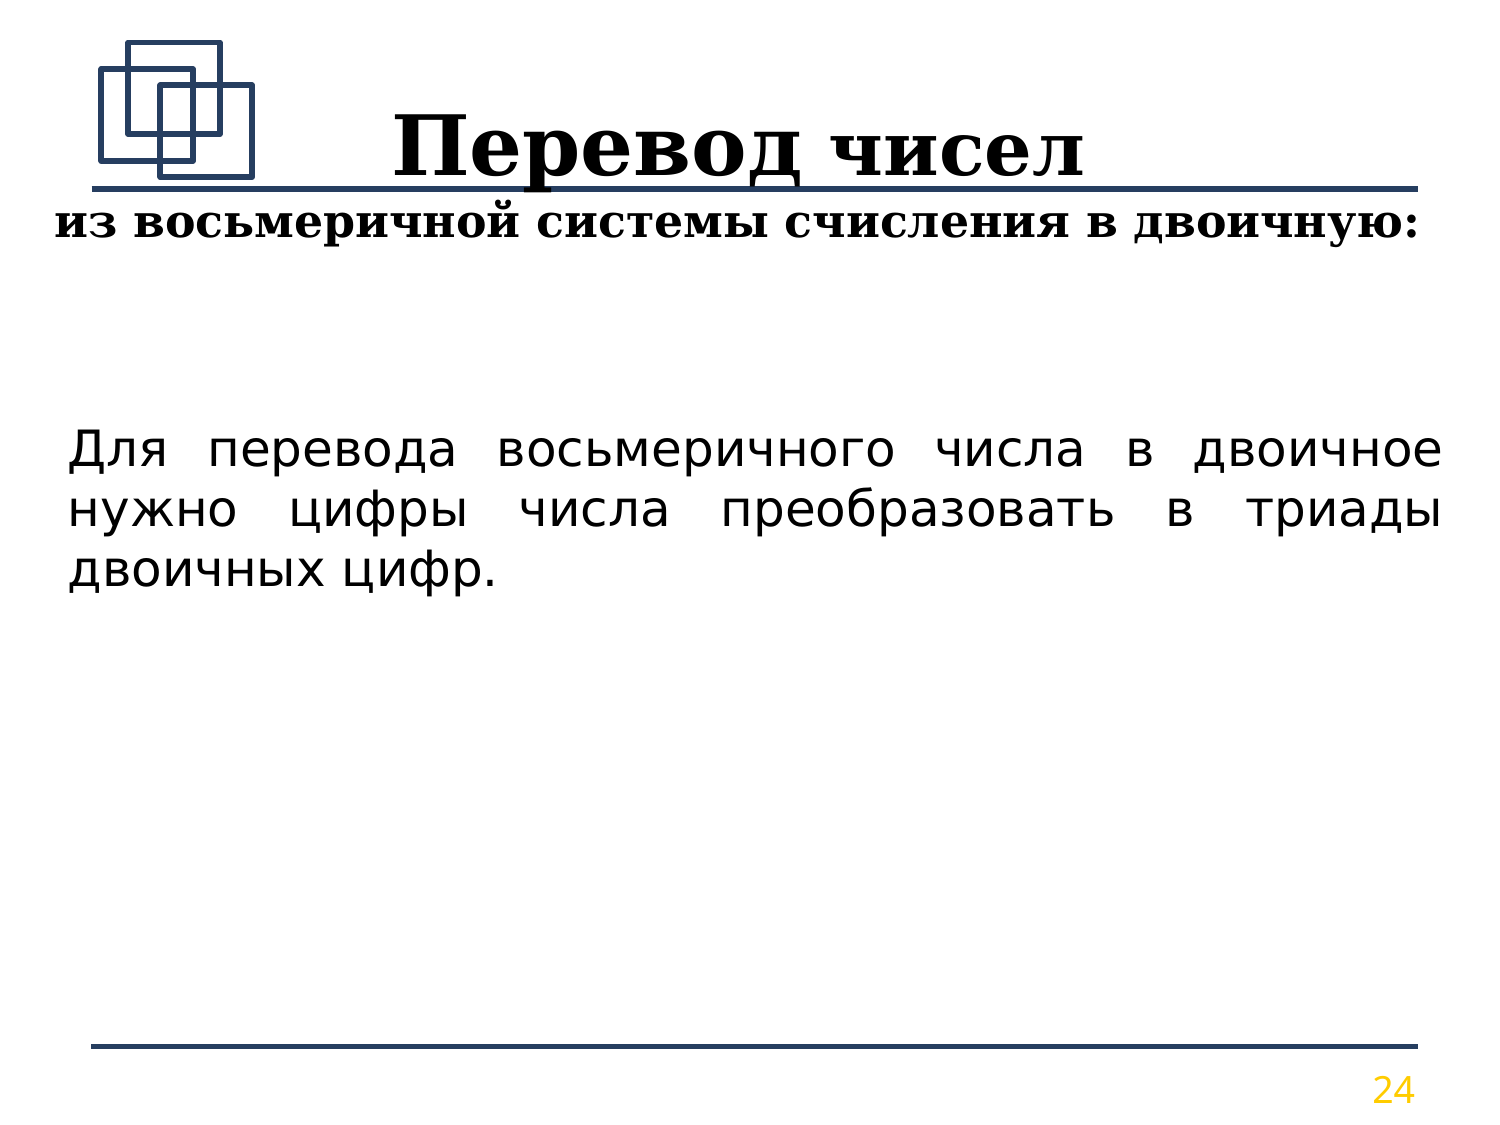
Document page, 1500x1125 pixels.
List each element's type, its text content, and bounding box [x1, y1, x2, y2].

text_box Для перевода восьмеричного числа в двоичное нужно цифры числа преобразовать в триады двоичных цифр. [53, 408, 1459, 882]
title Перевод чисел из восьмеричной системы счисления в двоичную: [0, 49, 1477, 290]
